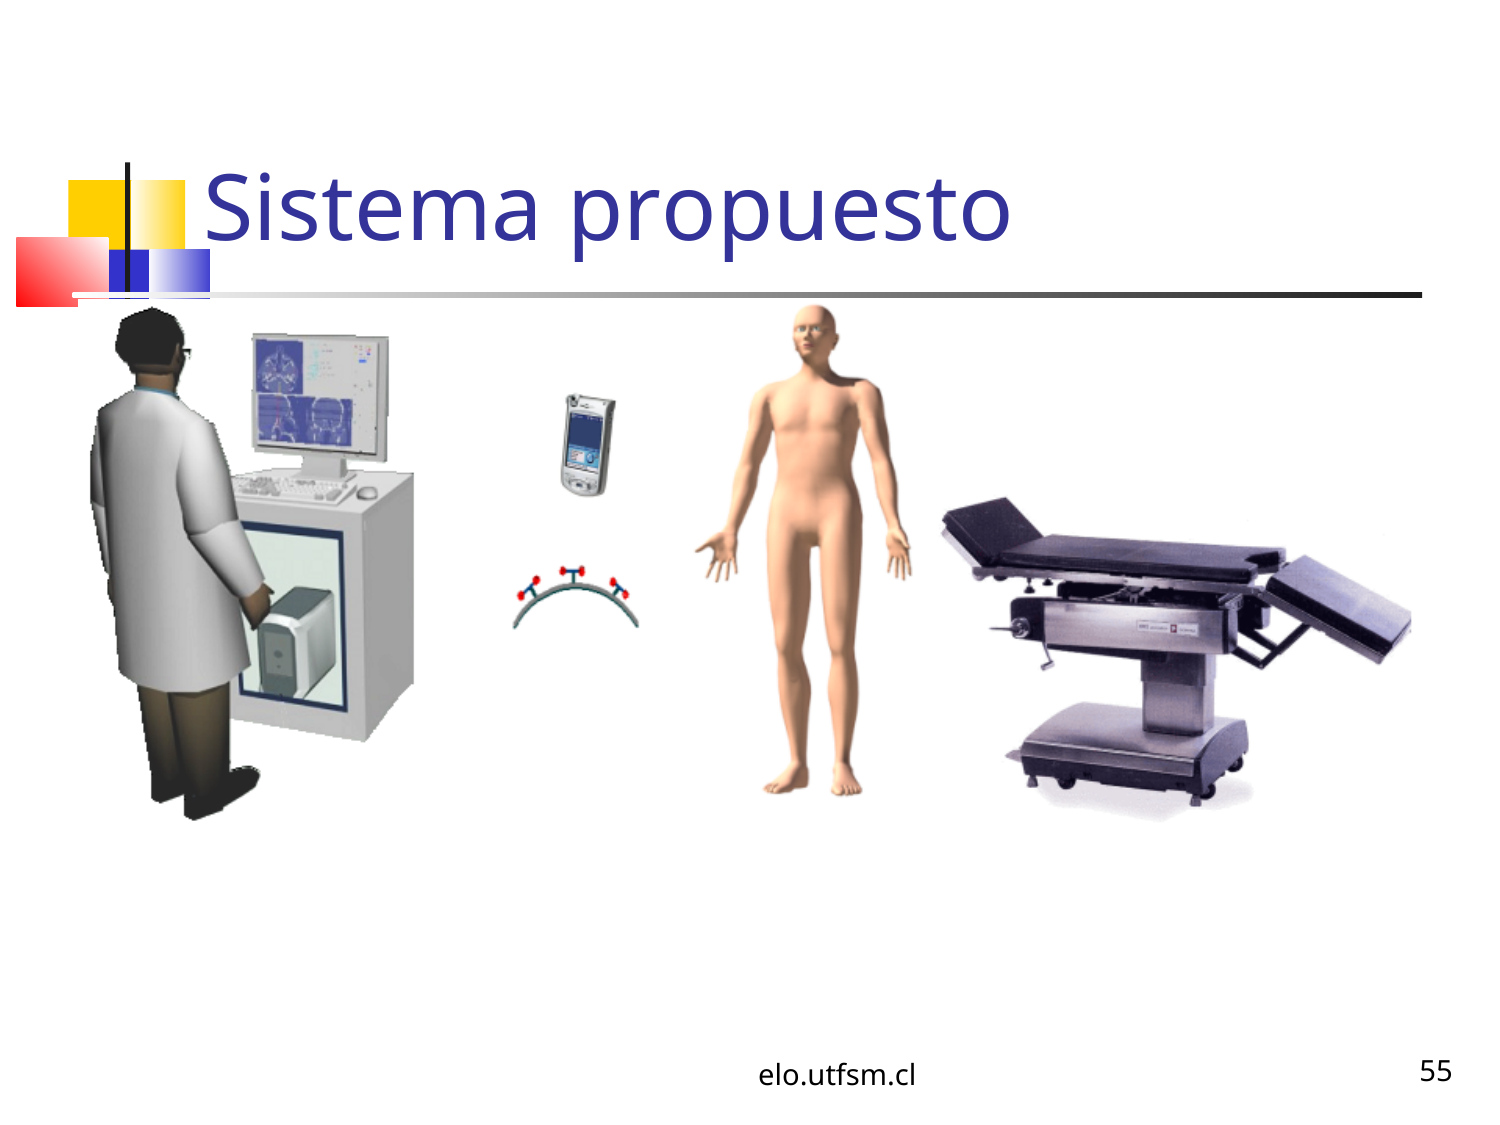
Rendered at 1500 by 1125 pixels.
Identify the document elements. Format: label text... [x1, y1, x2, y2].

picture [78, 299, 1413, 835]
title Sistema propuesto [188, 35, 1269, 276]
text_box <number> [1155, 1024, 1468, 1100]
text_box elo.utfsm.cl [599, 1024, 1075, 1100]
